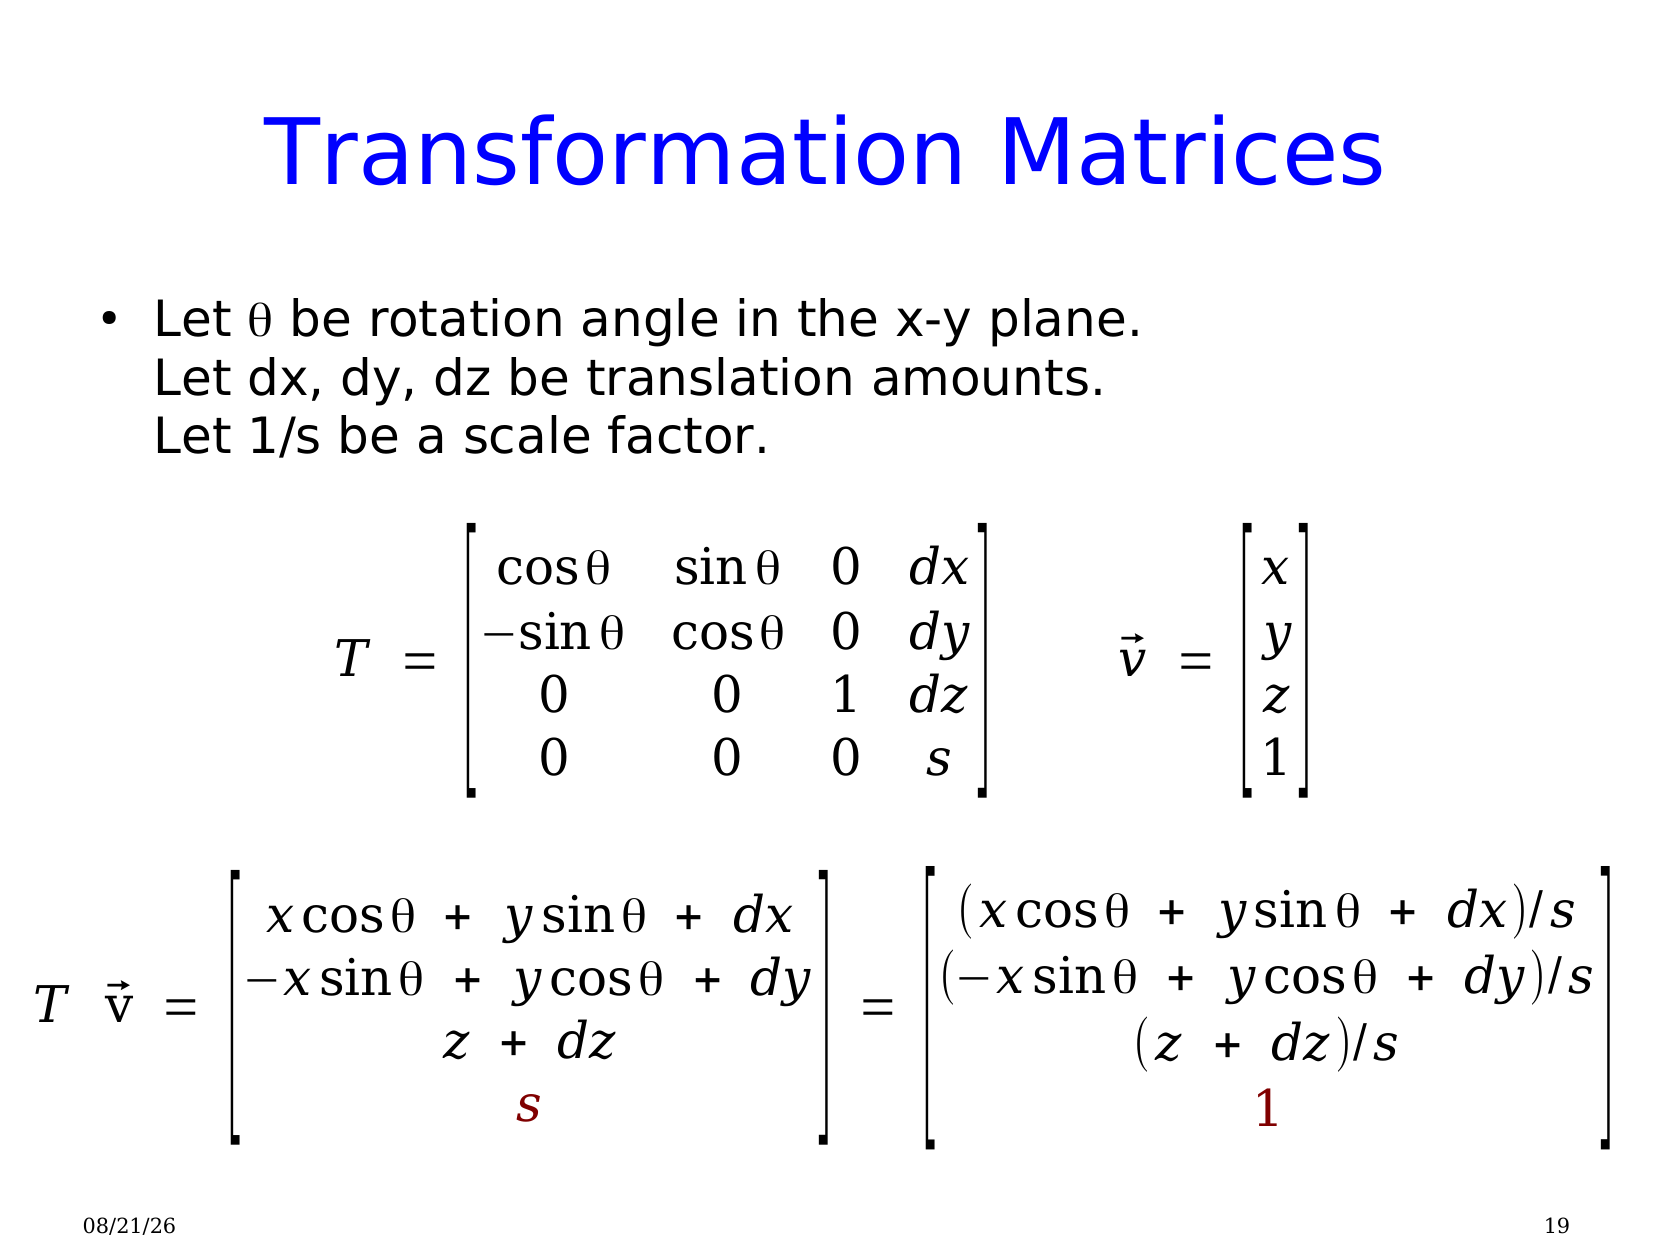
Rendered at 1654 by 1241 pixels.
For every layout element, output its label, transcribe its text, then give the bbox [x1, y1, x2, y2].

chart [27, 520, 1620, 1151]
list Let q be rotation angle in the x-y plane. Let dx, dy, dz be translation amounts. Let 1/s be a scale factor. [82, 290, 1571, 520]
title Transformation Matrices [82, 49, 1571, 257]
